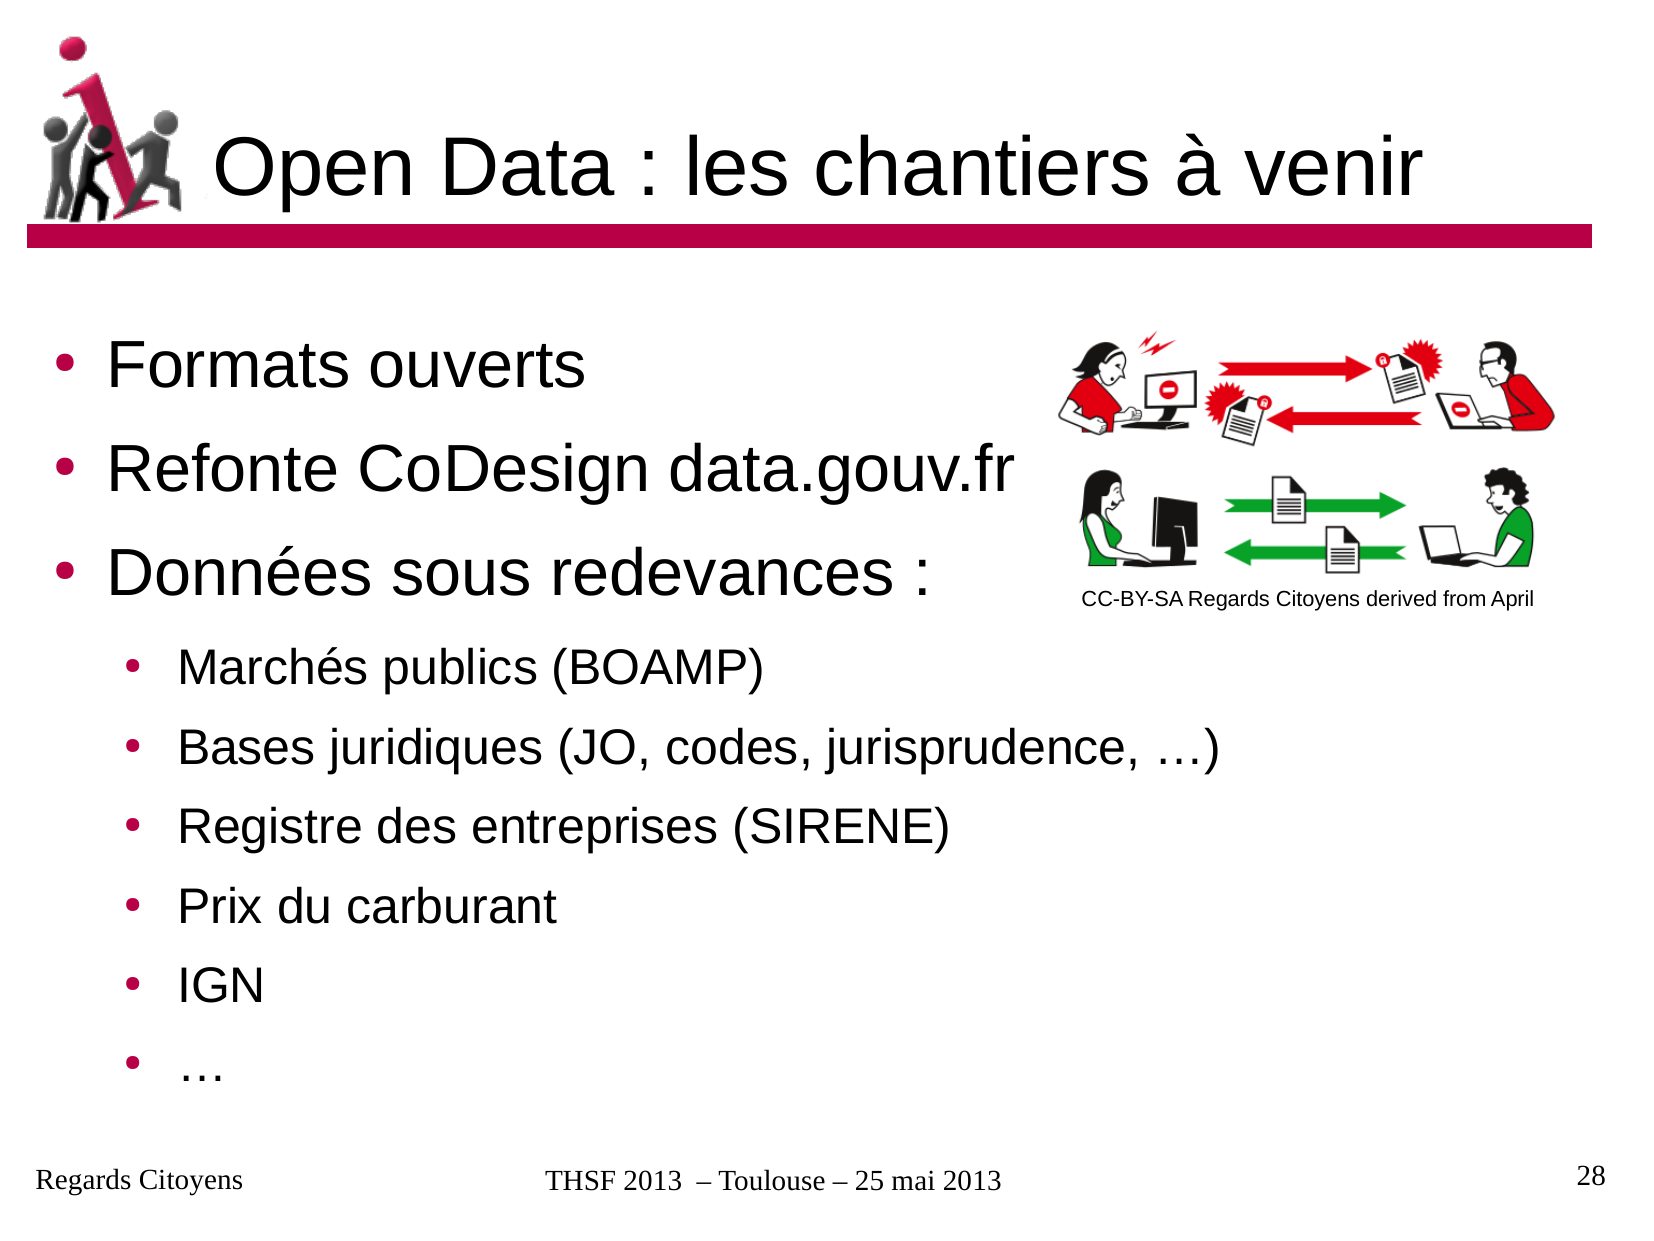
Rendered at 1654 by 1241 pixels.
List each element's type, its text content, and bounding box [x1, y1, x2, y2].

text_box CC-BY-SA Regards Citoyens derived from April [1066, 578, 1550, 618]
picture [1053, 325, 1560, 579]
picture [27, 31, 208, 224]
list Formats ouverts Refonte CoDesign data.gouv.fr Données sous redevances : Marchés publics (BOAMP) Bases juridiques (JO, codes, jurisprudence, …) Registre des entreprises (SIRENE) Prix du carburant IGN … [35, 274, 1565, 1093]
title Open Data : les chantiers à venir [212, 70, 1601, 264]
